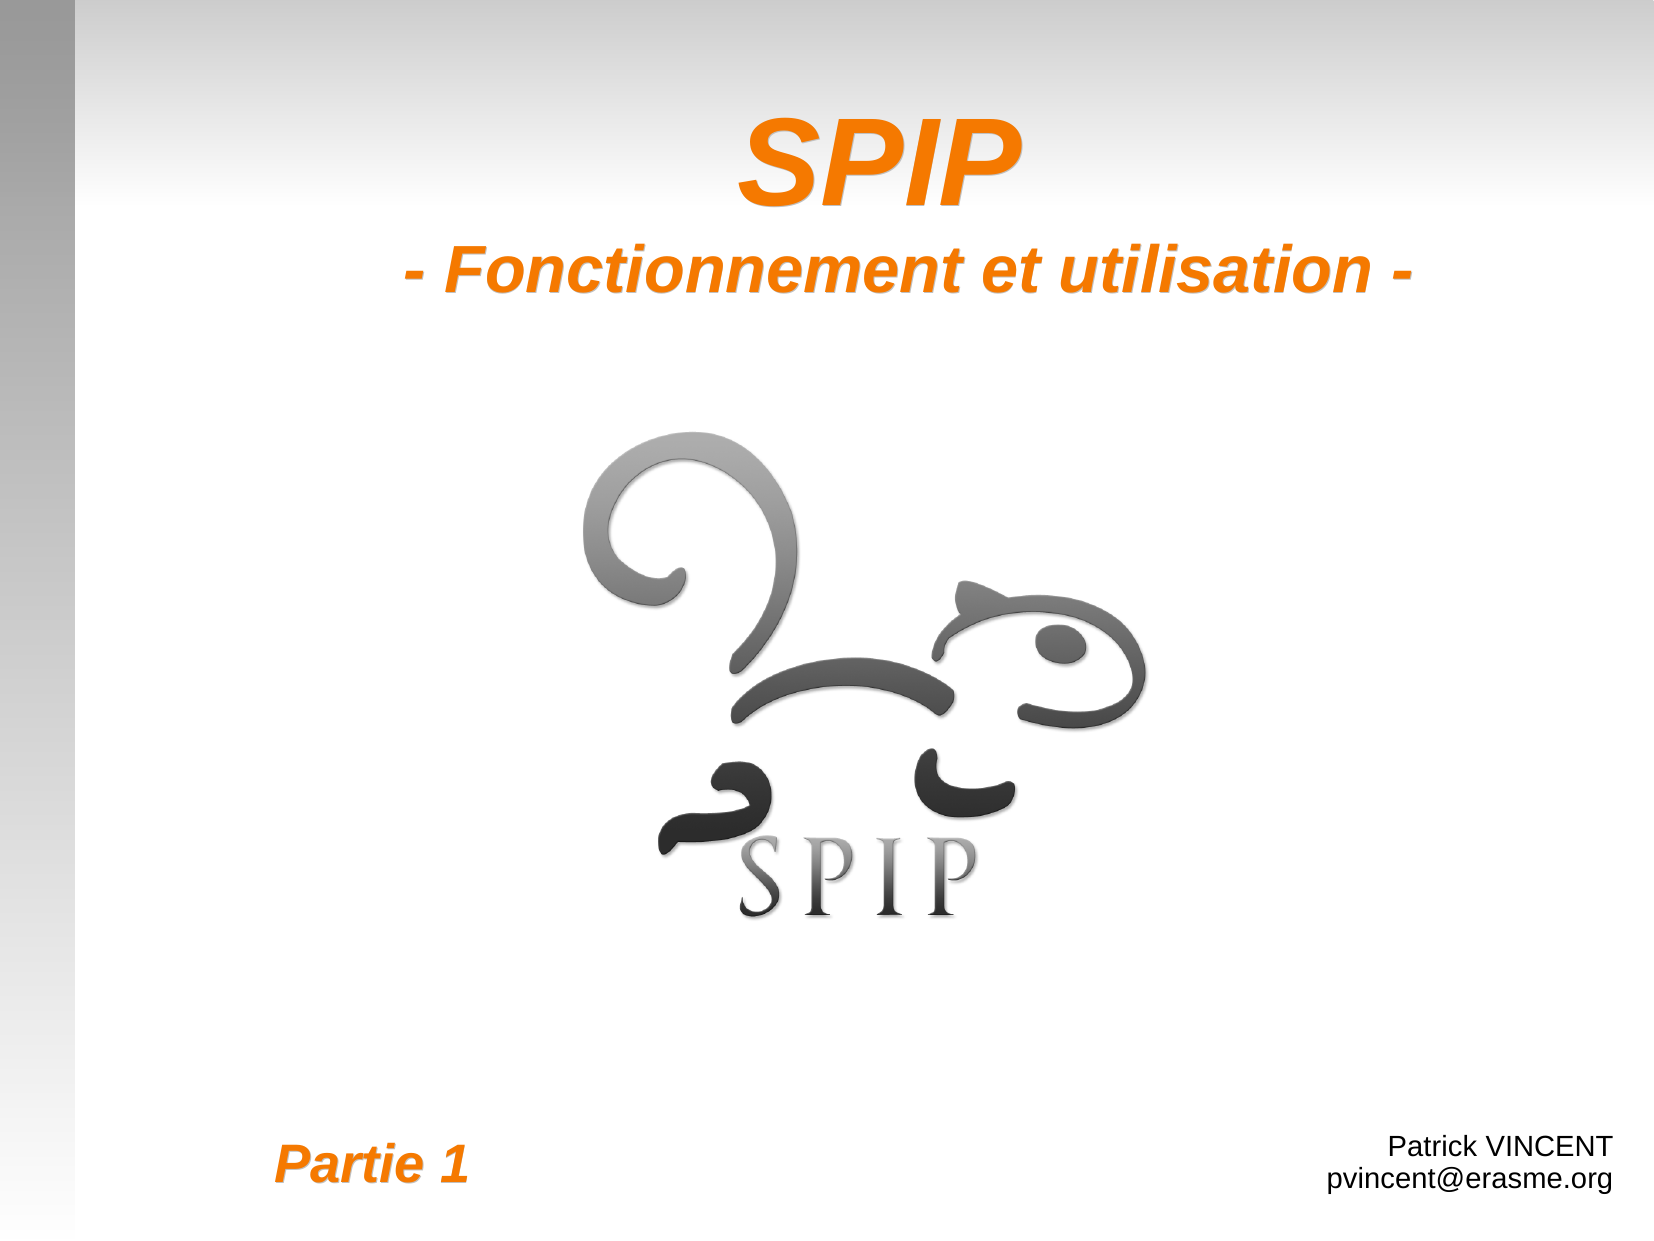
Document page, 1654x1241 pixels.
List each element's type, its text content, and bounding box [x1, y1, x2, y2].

picture [525, 389, 1205, 922]
text_box Partie 1 [95, 1092, 650, 1236]
text_box Patrick VINCENT pvincent@erasme.org [1311, 1122, 1629, 1210]
title SPIP - Fonctionnement et utilisation - [112, 78, 1648, 321]
